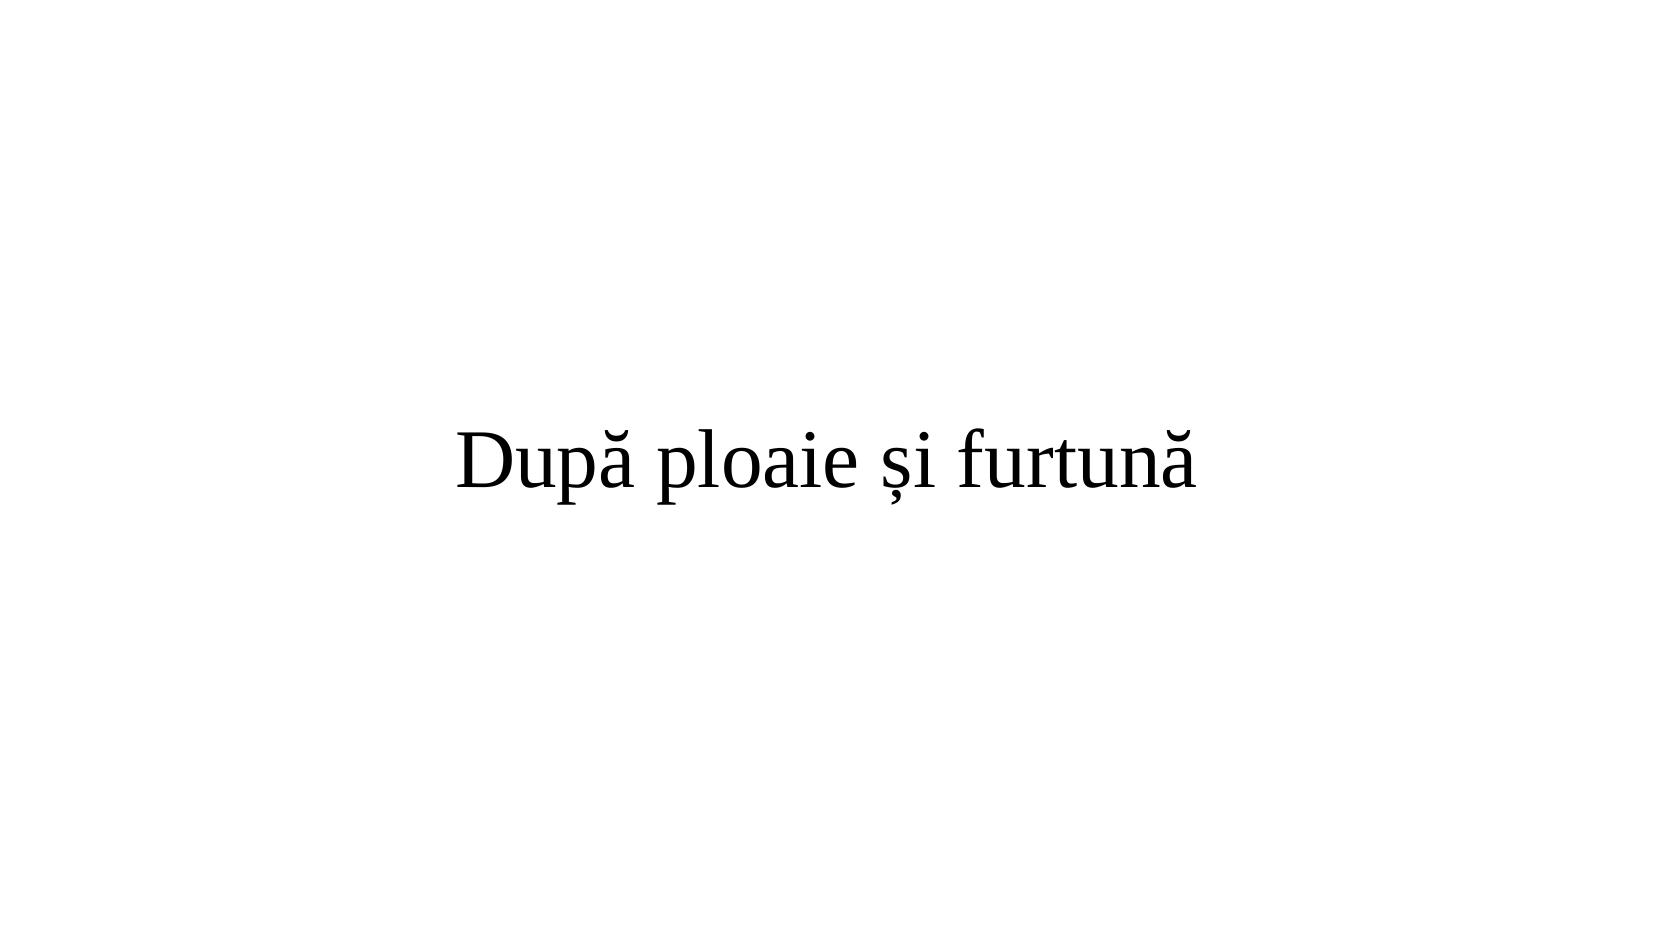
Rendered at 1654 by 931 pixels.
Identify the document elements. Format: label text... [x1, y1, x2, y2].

subtitle După ploaie și furtună [0, 396, 1654, 505]
